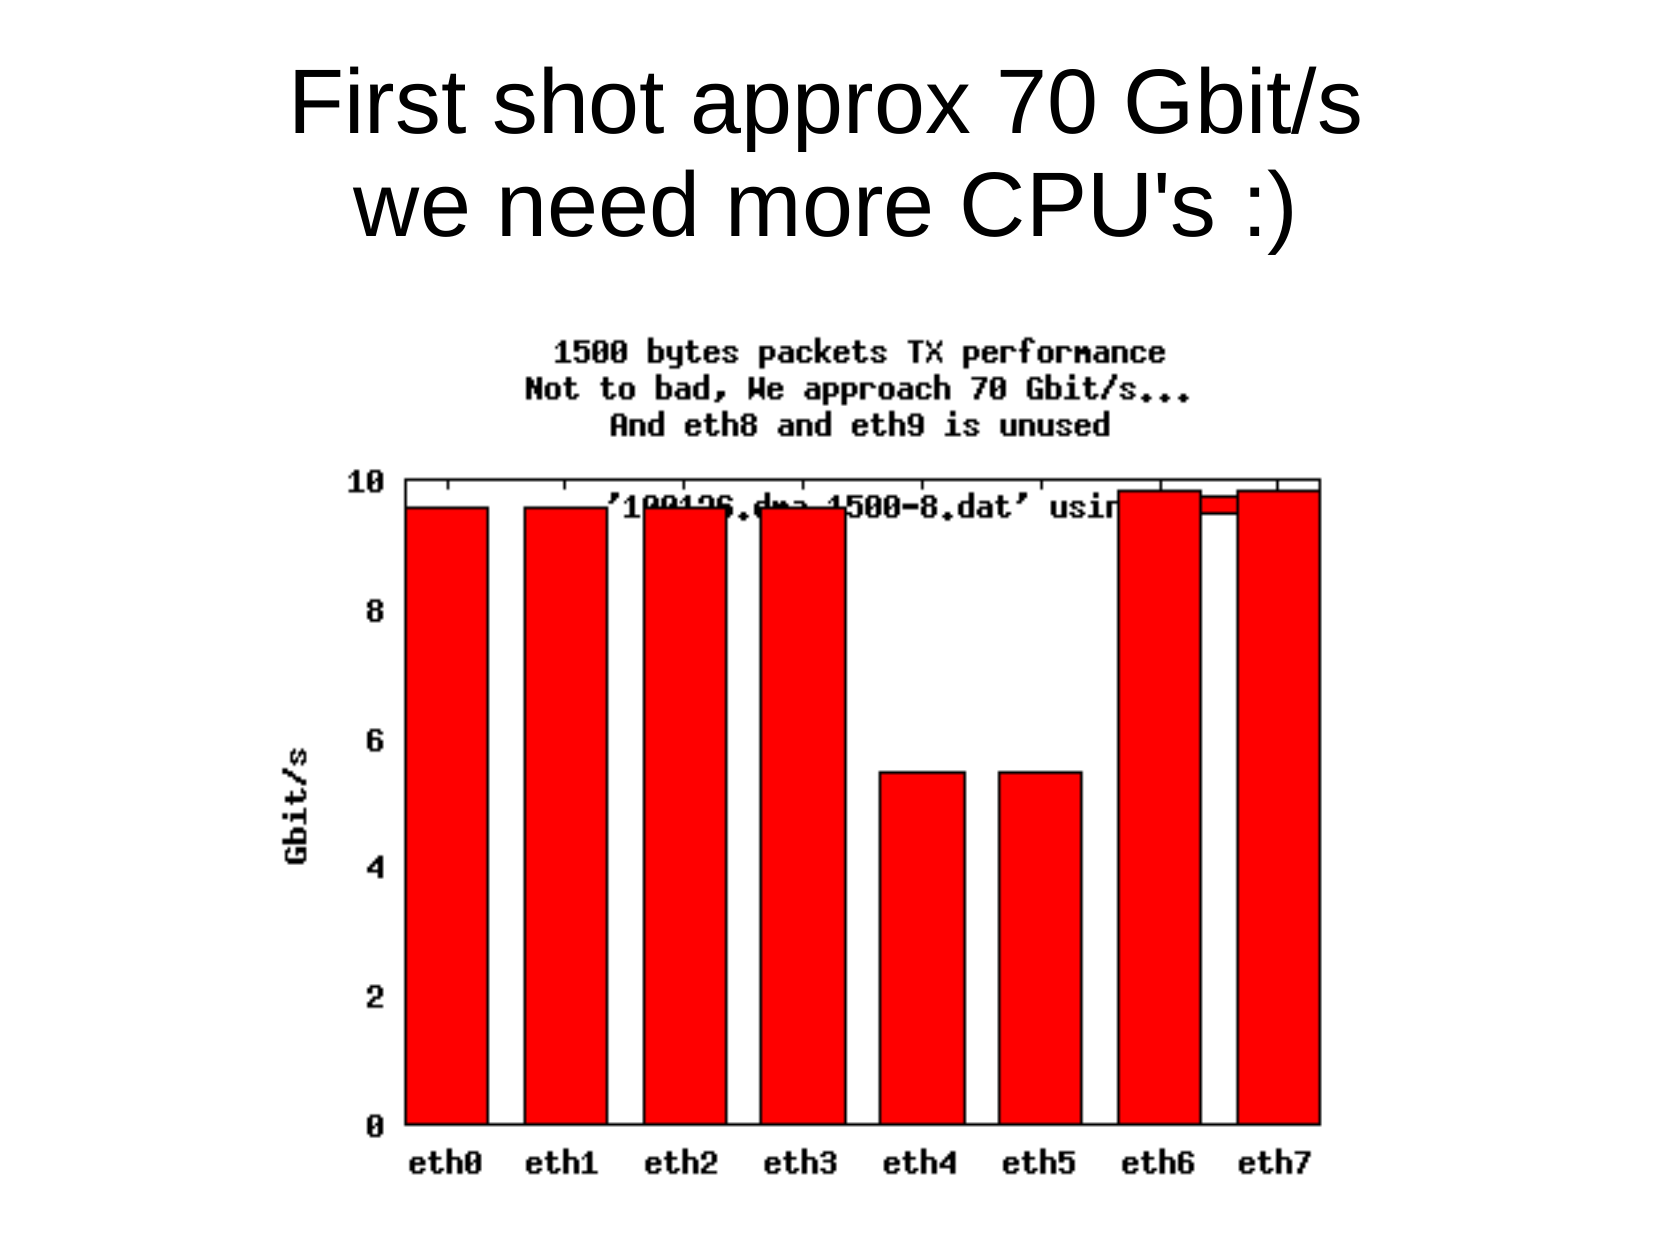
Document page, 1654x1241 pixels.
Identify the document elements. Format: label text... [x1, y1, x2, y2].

title First shot approx 70 Gbit/s we need more CPU's :) [82, 39, 1571, 267]
picture [262, 299, 1375, 1201]
